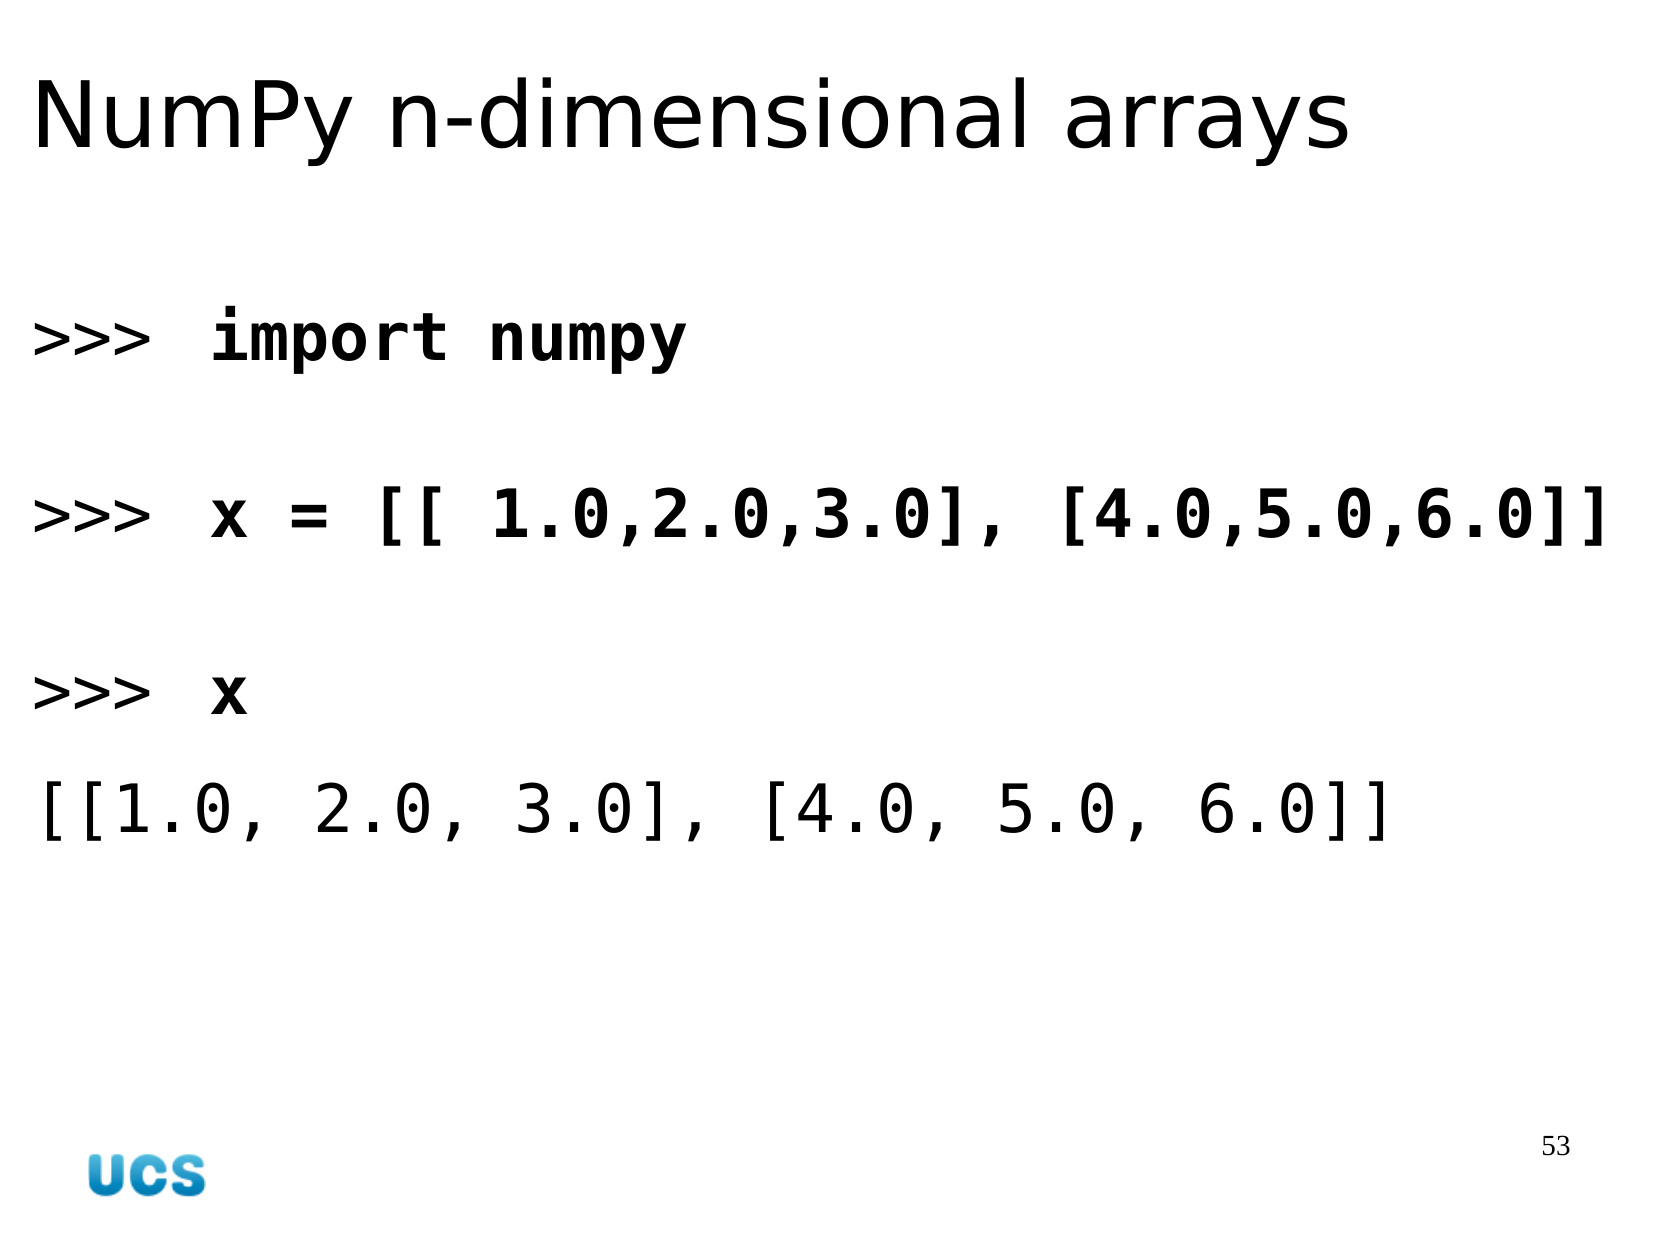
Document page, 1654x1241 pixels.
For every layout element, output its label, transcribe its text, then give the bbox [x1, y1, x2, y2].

text_box x [206, 649, 253, 734]
picture [88, 1153, 206, 1198]
text_box import [206, 295, 455, 380]
text_box >>> [29, 649, 157, 734]
text_box x = [[ 1.0,2.0,3.0], [4.0,5.0,6.0]] [206, 472, 1622, 557]
text_box [[1.0, 2.0, 3.0], [4.0, 5.0, 6.0]] [29, 767, 1405, 852]
text_box >>> [29, 472, 157, 557]
text_box numpy [484, 295, 692, 380]
text_box >>> [29, 295, 157, 380]
text_box NumPy n-dimensional arrays [27, 59, 1357, 173]
